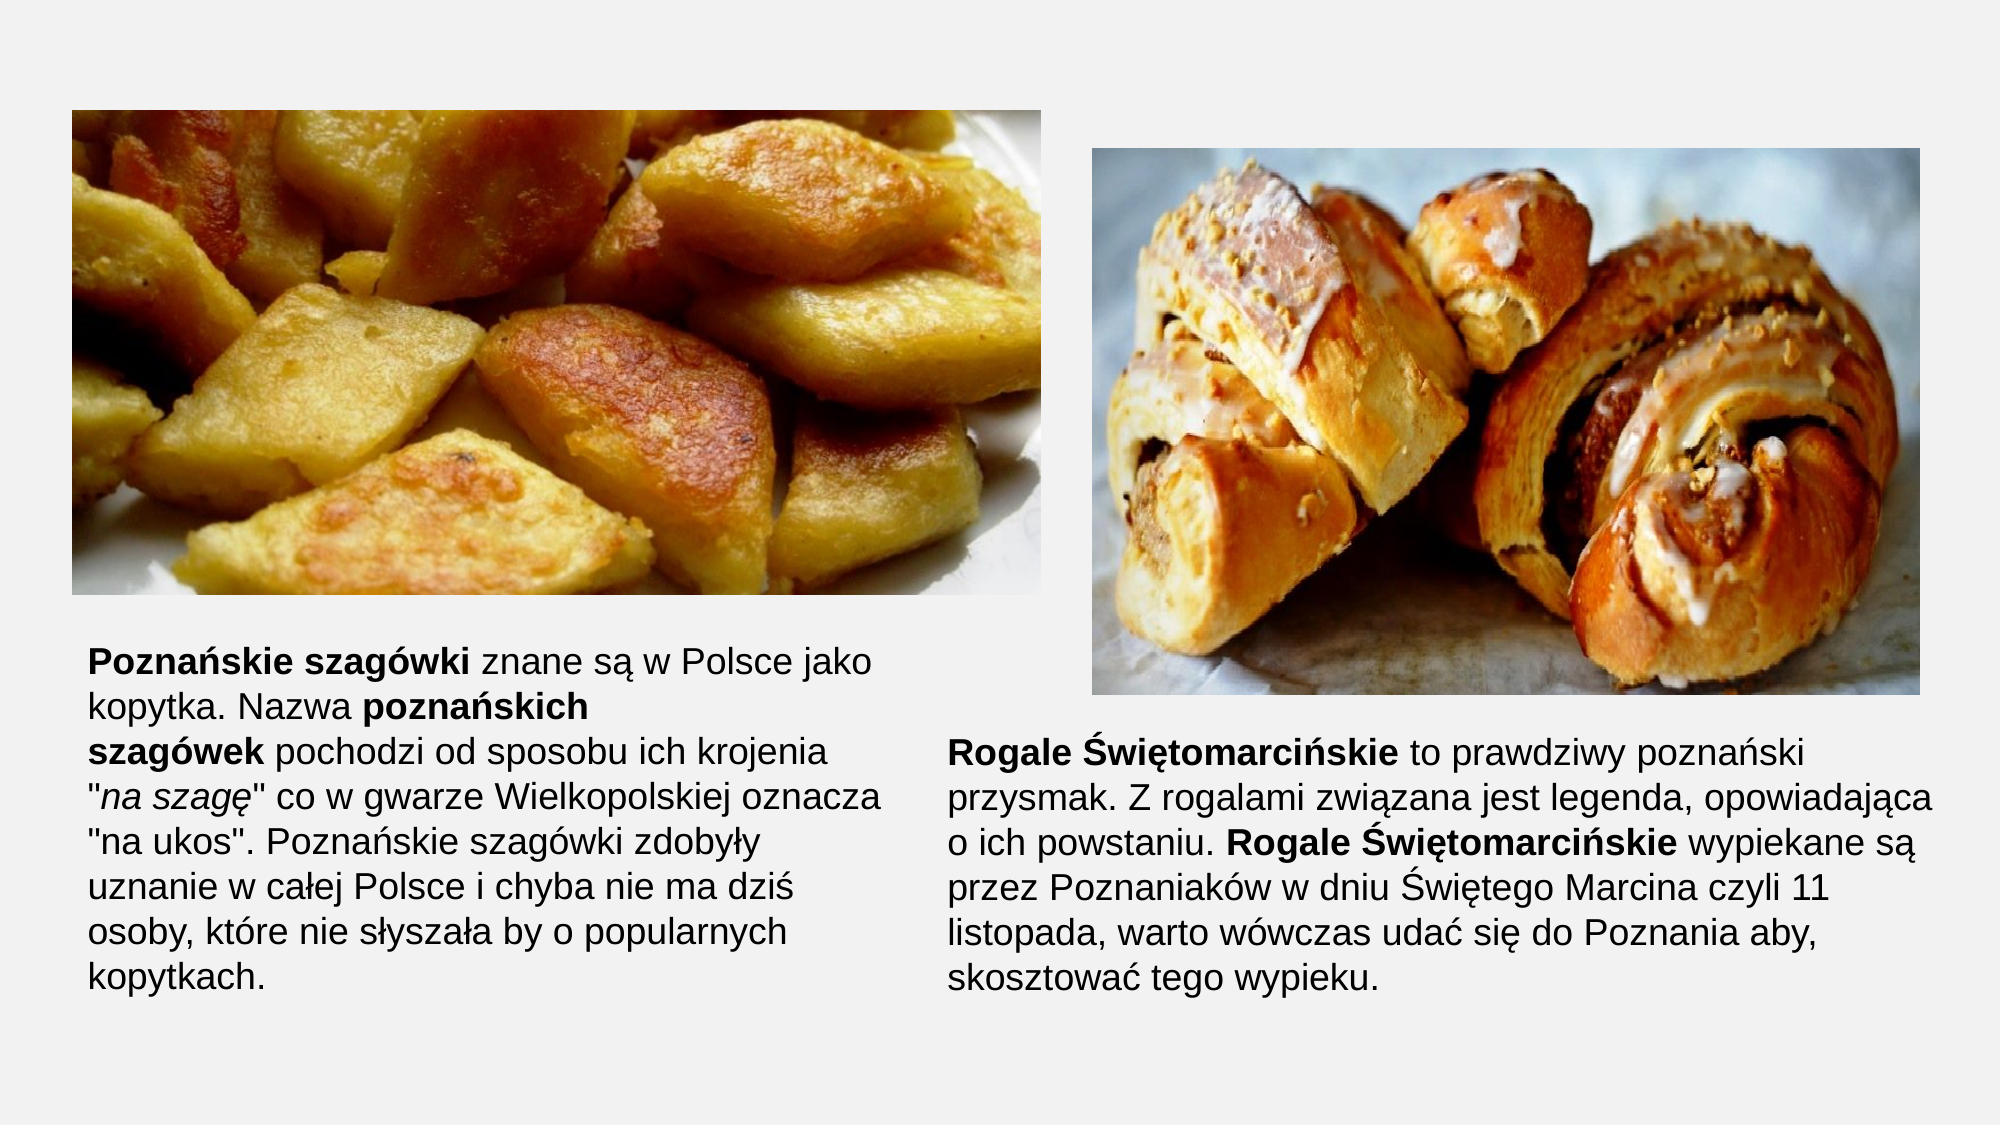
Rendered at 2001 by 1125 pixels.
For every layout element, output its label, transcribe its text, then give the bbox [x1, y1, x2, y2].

picture [72, 110, 1041, 595]
text_box Rogale Świętomarcińskie to prawdziwy poznański przysmak. Z rogalami związana jest legenda, opowiadająca o ich powstaniu. Rogale Świętomarcińskie wypiekane są przez Poznaniaków w dniu Świętego Marcina czyli 11 listopada, warto wówczas udać się do Poznania aby, skosztować tego wypieku. [932, 720, 1969, 1005]
text_box Poznańskie szagówki znane są w Polsce jako kopytka. Nazwa poznańskich szagówek pochodzi od sposobu ich krojenia "na szagę" co w gwarze Wielkopolskiej oznacza "na ukos". Poznańskie szagówki zdobyły uznanie w całej Polsce i chyba nie ma dziś osoby, które nie słyszała by o popularnych kopytkach. [72, 629, 901, 1005]
picture [1092, 148, 1920, 695]
